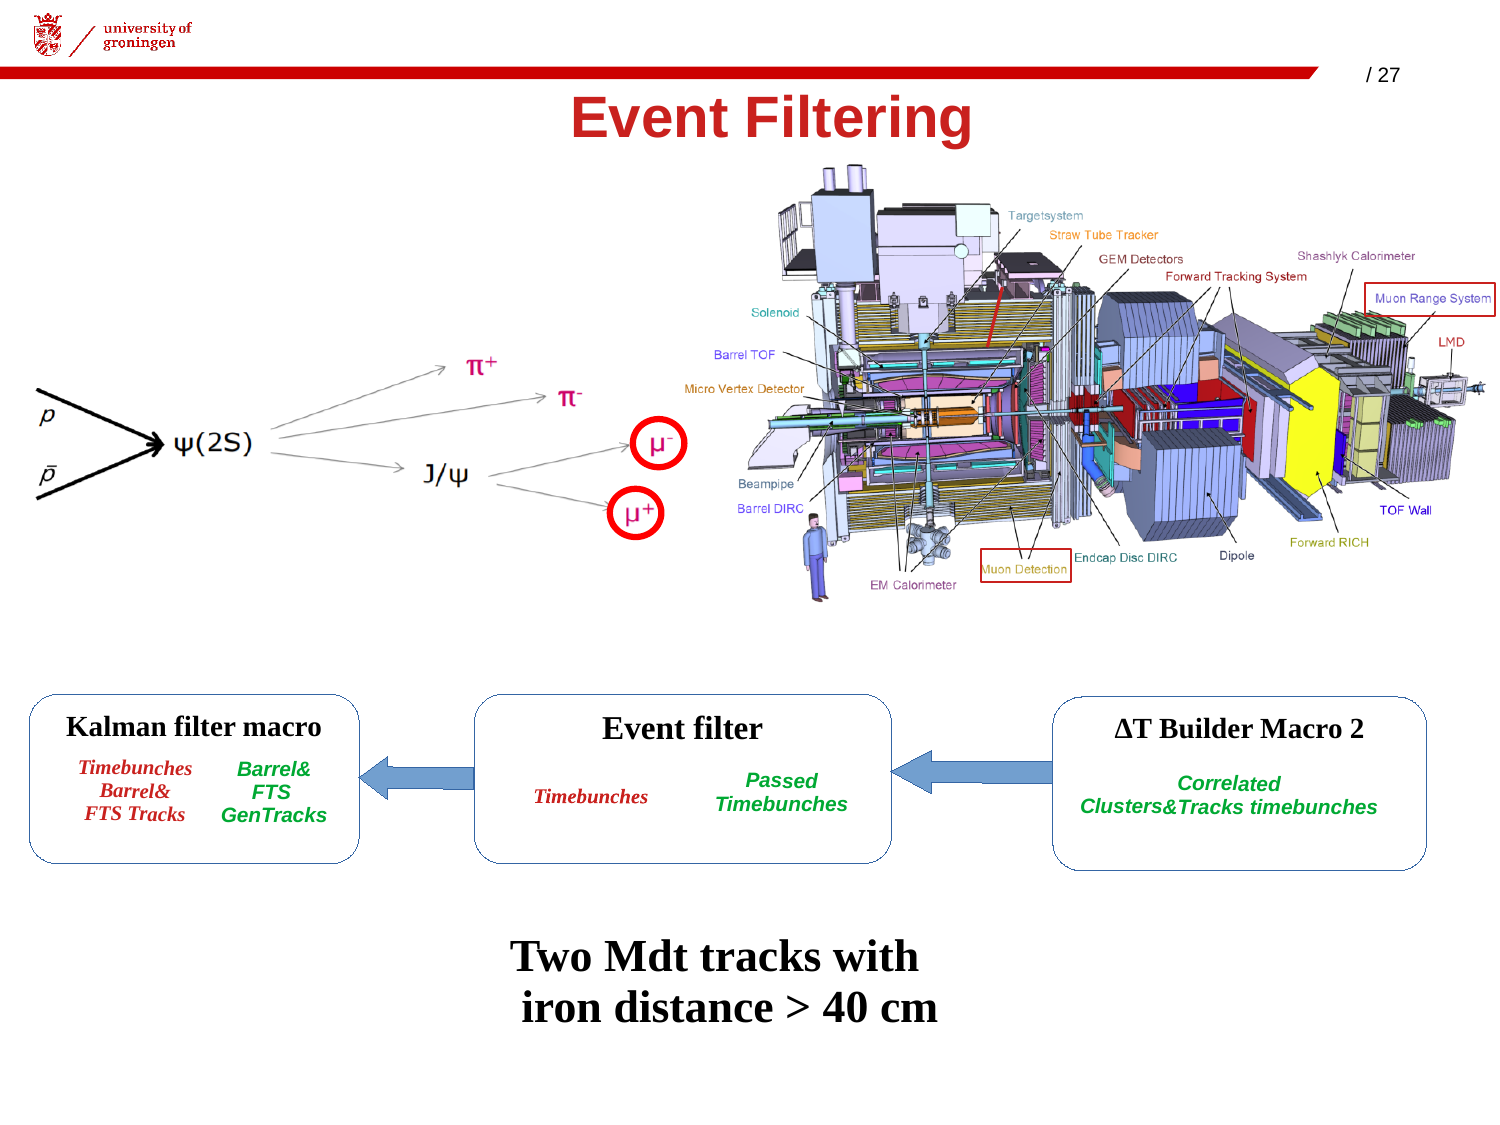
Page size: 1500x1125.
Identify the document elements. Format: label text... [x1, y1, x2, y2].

text_box Event Filtering [330, 77, 1216, 353]
picture [682, 155, 1495, 606]
picture [31, 351, 680, 540]
text_box Timebunches Barrel& FTS Tracks [43, 745, 227, 812]
picture [1366, 284, 1494, 315]
text_box Timebunches [489, 773, 692, 840]
text_box Kalman filter macro [29, 694, 360, 864]
text_box Event filter [474, 694, 892, 864]
text_box ΔT Builder Macro 2 [1052, 696, 1427, 871]
text_box Passed Timebunches [691, 768, 862, 840]
picture [614, 492, 658, 533]
text_box Two Mdt tracks with iron distance > 40 cm [495, 923, 1276, 1040]
text_box / 1 [1351, 55, 1487, 94]
text_box [358, 756, 474, 800]
text_box Barrel& FTS GenTracks [189, 768, 359, 840]
picture [34, 13, 192, 57]
text_box Correlated Clusters&Tracks timebunches [1094, 761, 1364, 830]
picture [637, 423, 680, 464]
text_box [890, 750, 1053, 794]
